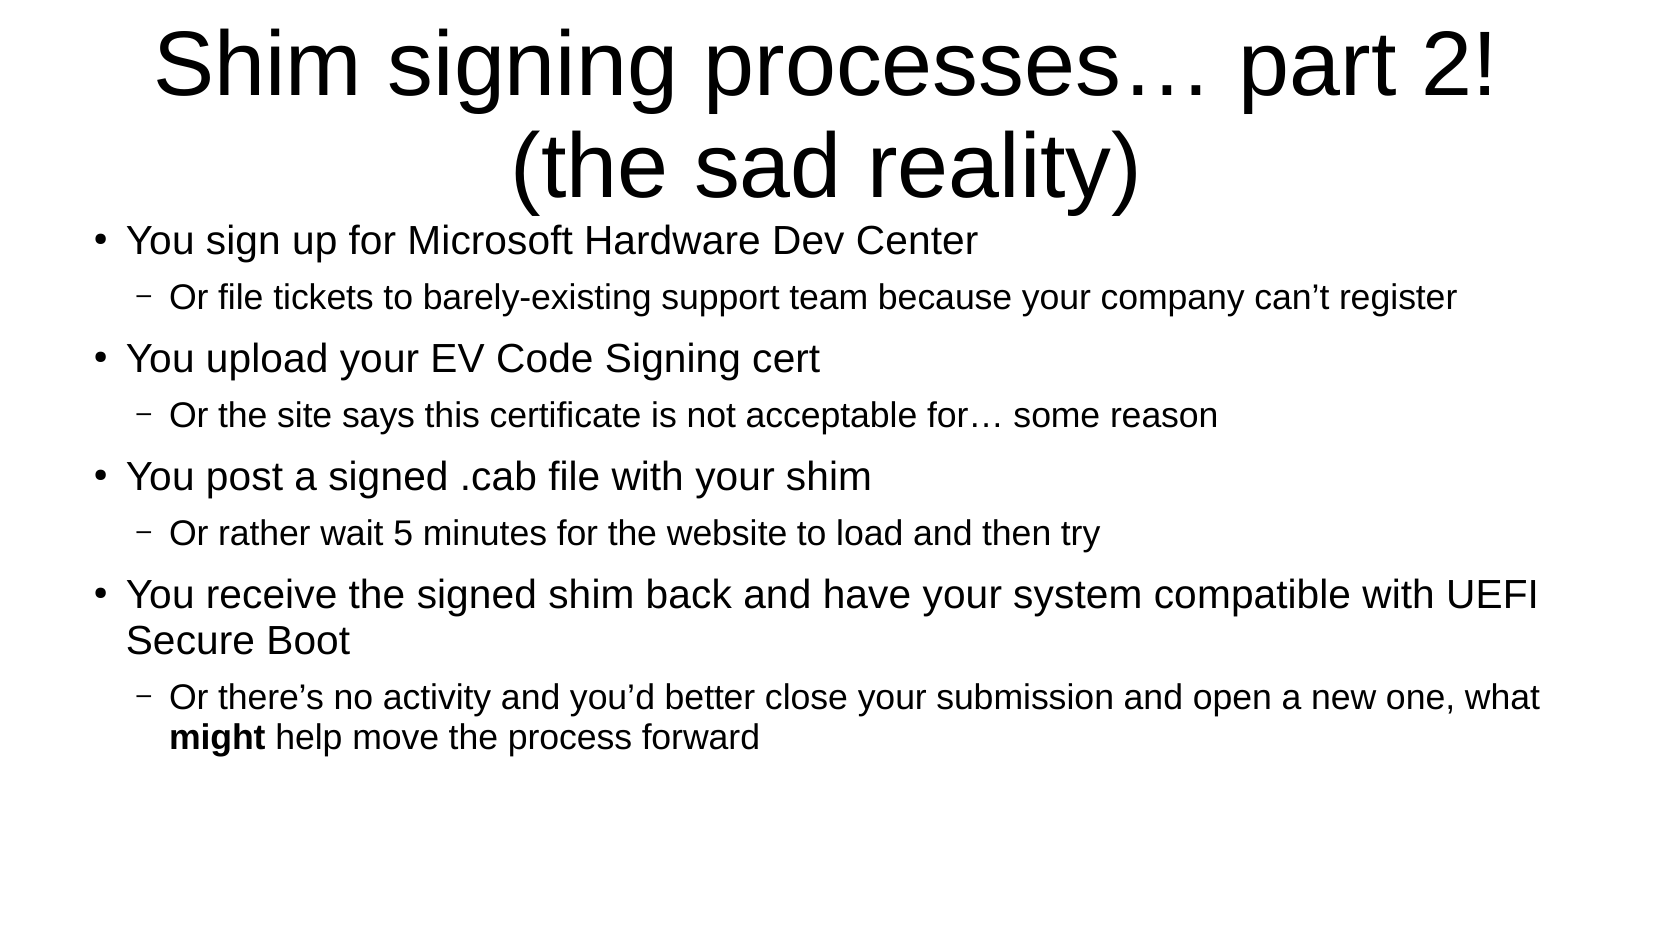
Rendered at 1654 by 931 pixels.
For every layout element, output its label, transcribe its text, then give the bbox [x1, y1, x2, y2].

list You sign up for Microsoft Hardware Dev Center Or file tickets to barely-existing support team because your company can’t register You upload your EV Code Signing cert Or the site says this certificate is not acceptable for… some reason You post a signed .cab file with your shim Or rather wait 5 minutes for the website to load and then try You receive the signed shim back and have your system compatible with UEFI Secure Boot Or there’s no activity and you’d better close your submission and open a new one, what might help move the process forward [82, 217, 1571, 758]
title Shim signing processes… part 2! (the sad reality) [82, 12, 1571, 217]
